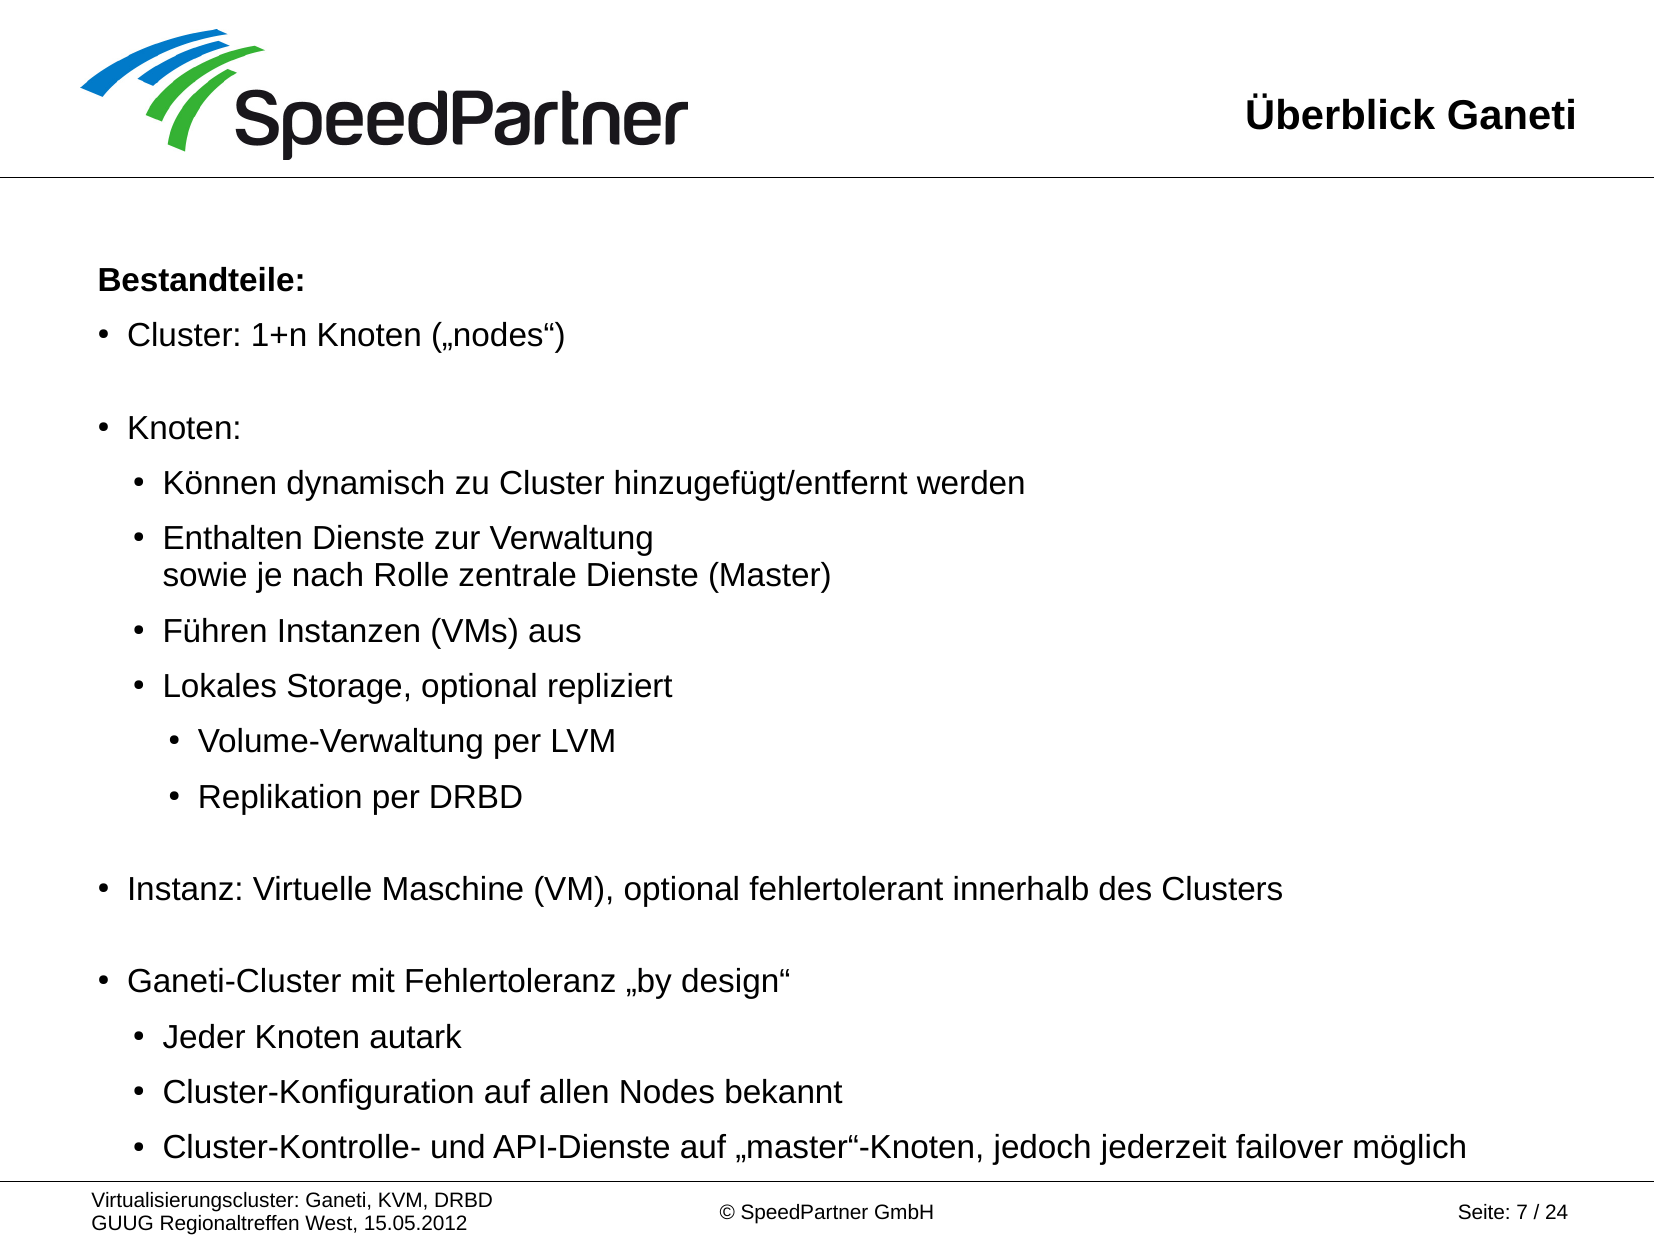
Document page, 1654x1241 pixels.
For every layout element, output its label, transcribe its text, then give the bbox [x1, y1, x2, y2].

picture [80, 29, 688, 160]
title Überblick Ganeti [590, 70, 1577, 160]
text_box Bestandteile: Cluster: 1+n Knoten („nodes“) Knoten: Können dynamisch zu Cluster hinzugefügt/entfernt werden Enthalten Dienste zur Verwaltung sowie je nach Rolle zentrale Dienste (Master) Führen Instanzen (VMs) aus Lokales Storage, optional repliziert Volume-Verwaltung per LVM Replikation per DRBD Instanz: Virtuelle Maschine (VM), optional fehlertolerant innerhalb des Clusters Ganeti-Cluster mit Fehlertoleranz „by design“ Jeder Knoten autark Cluster-Konfiguration auf allen Nodes bekannt Cluster-Kontrolle- und API-Dienste auf „master“-Knoten, jedoch jederzeit failover möglich [82, 254, 1565, 1177]
